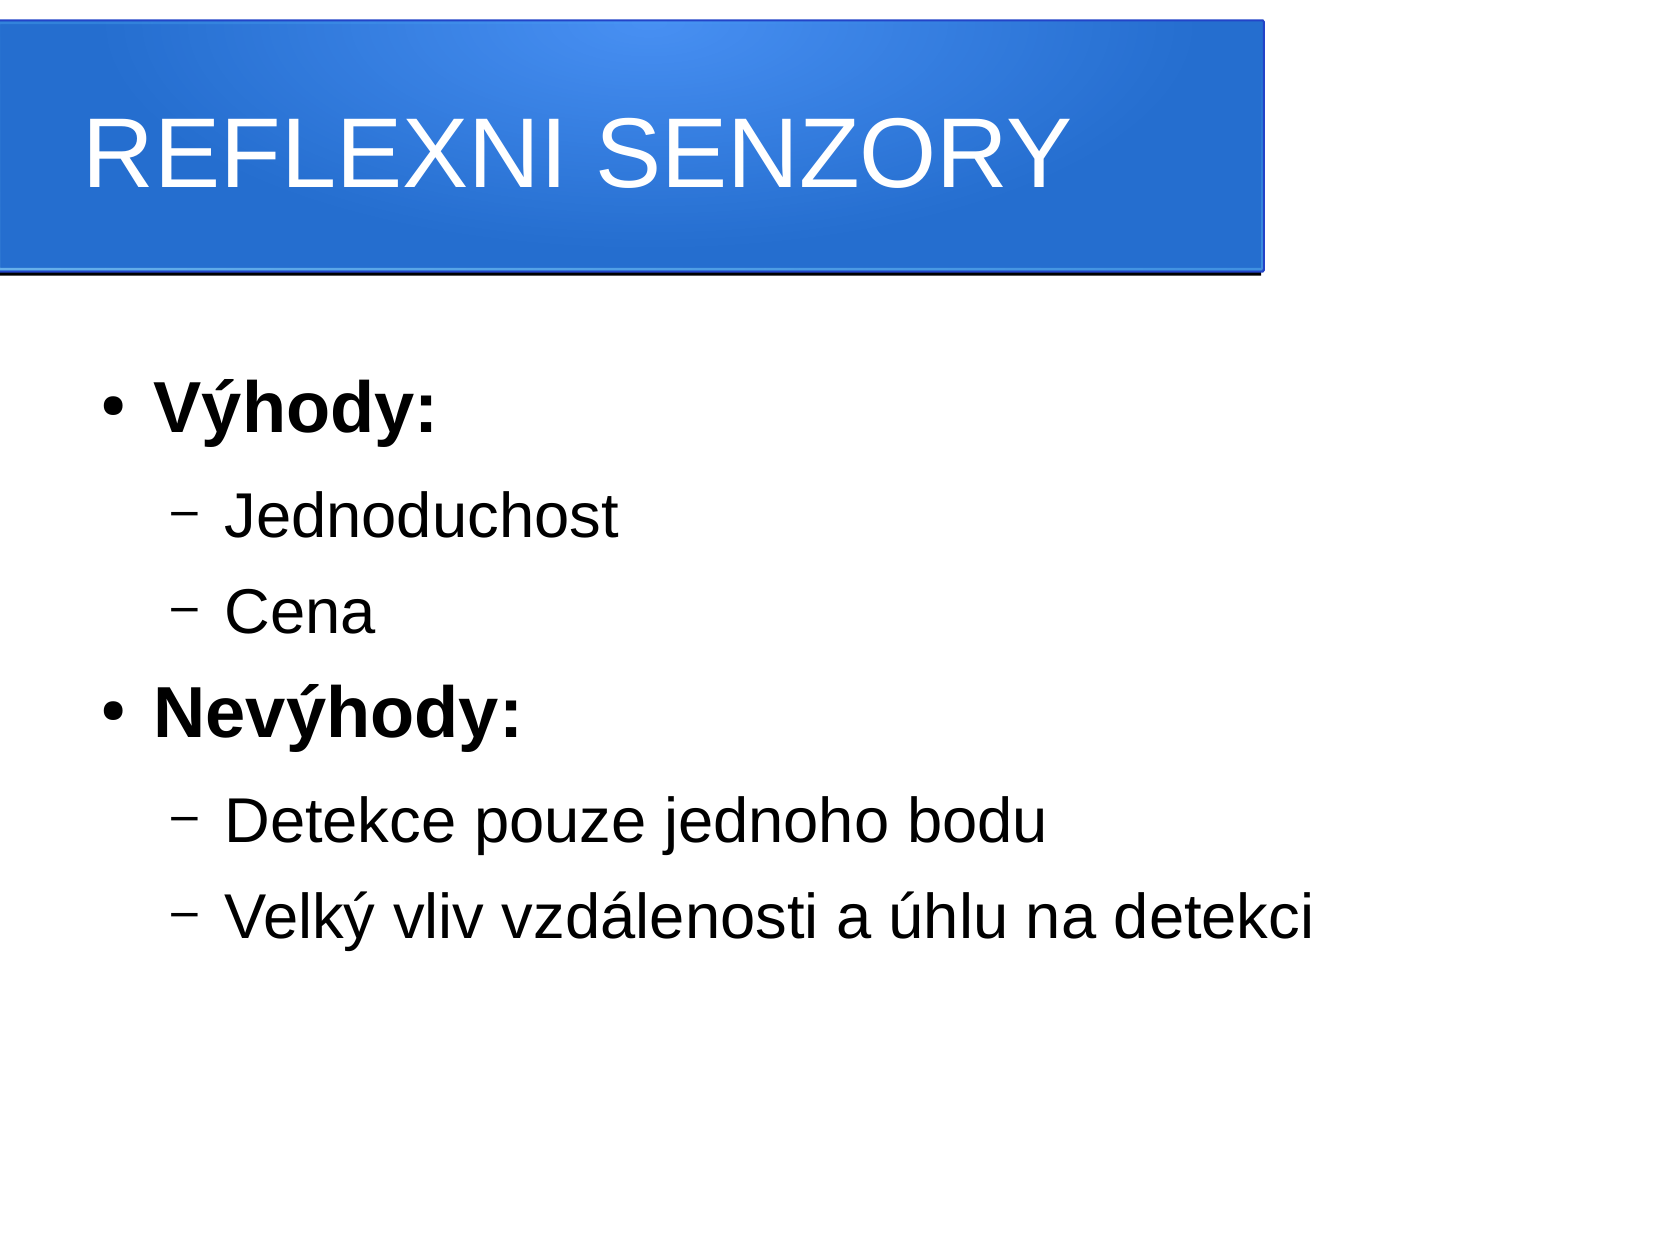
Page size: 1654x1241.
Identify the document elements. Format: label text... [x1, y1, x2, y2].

list Výhody: Jednoduchost Cena Nevýhody: Detekce pouze jednoho bodu Velký vliv vzdálenosti a úhlu na detekci [82, 367, 1538, 1087]
title REFLEXNI SENZORY [82, 49, 1250, 257]
